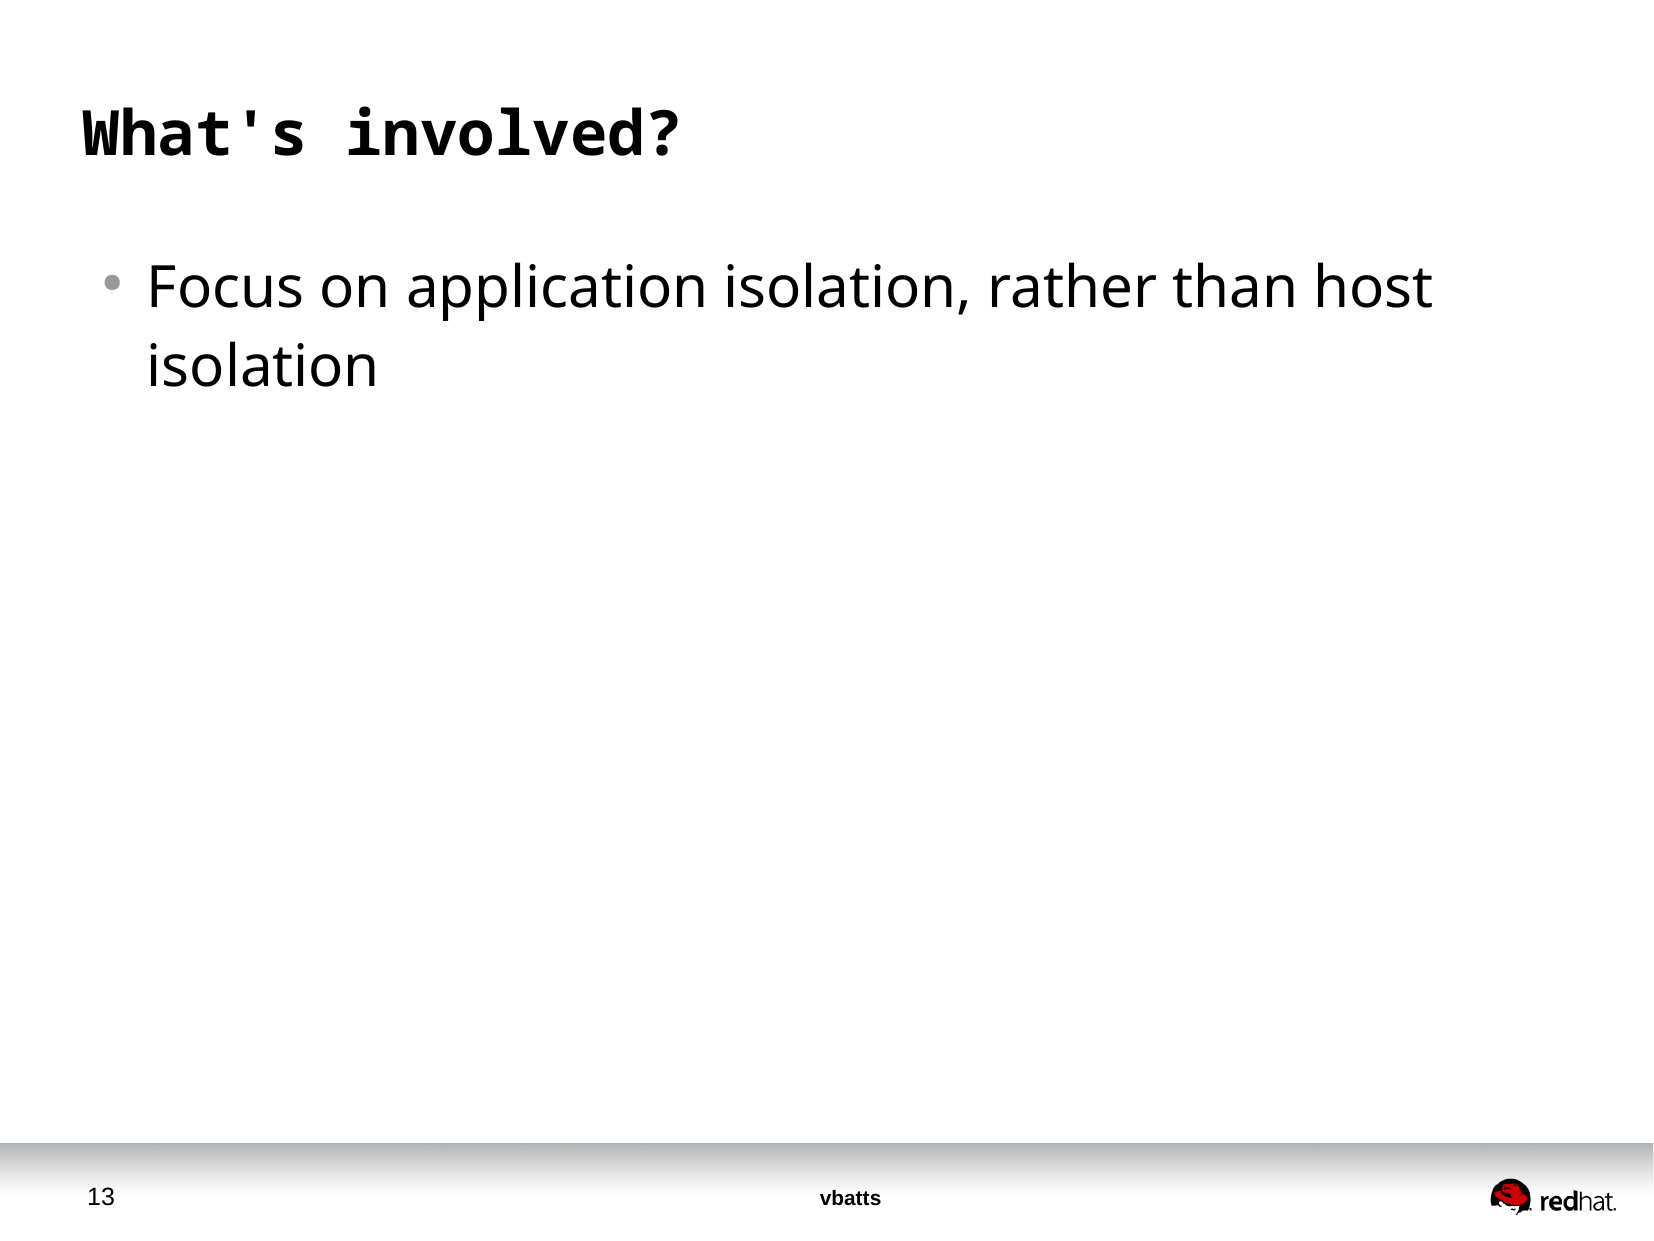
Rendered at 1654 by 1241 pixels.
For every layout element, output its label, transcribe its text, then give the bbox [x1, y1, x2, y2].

title What's involved? [82, 37, 1571, 226]
text_box [86, 244, 1576, 1054]
picture [0, 1143, 1654, 1241]
